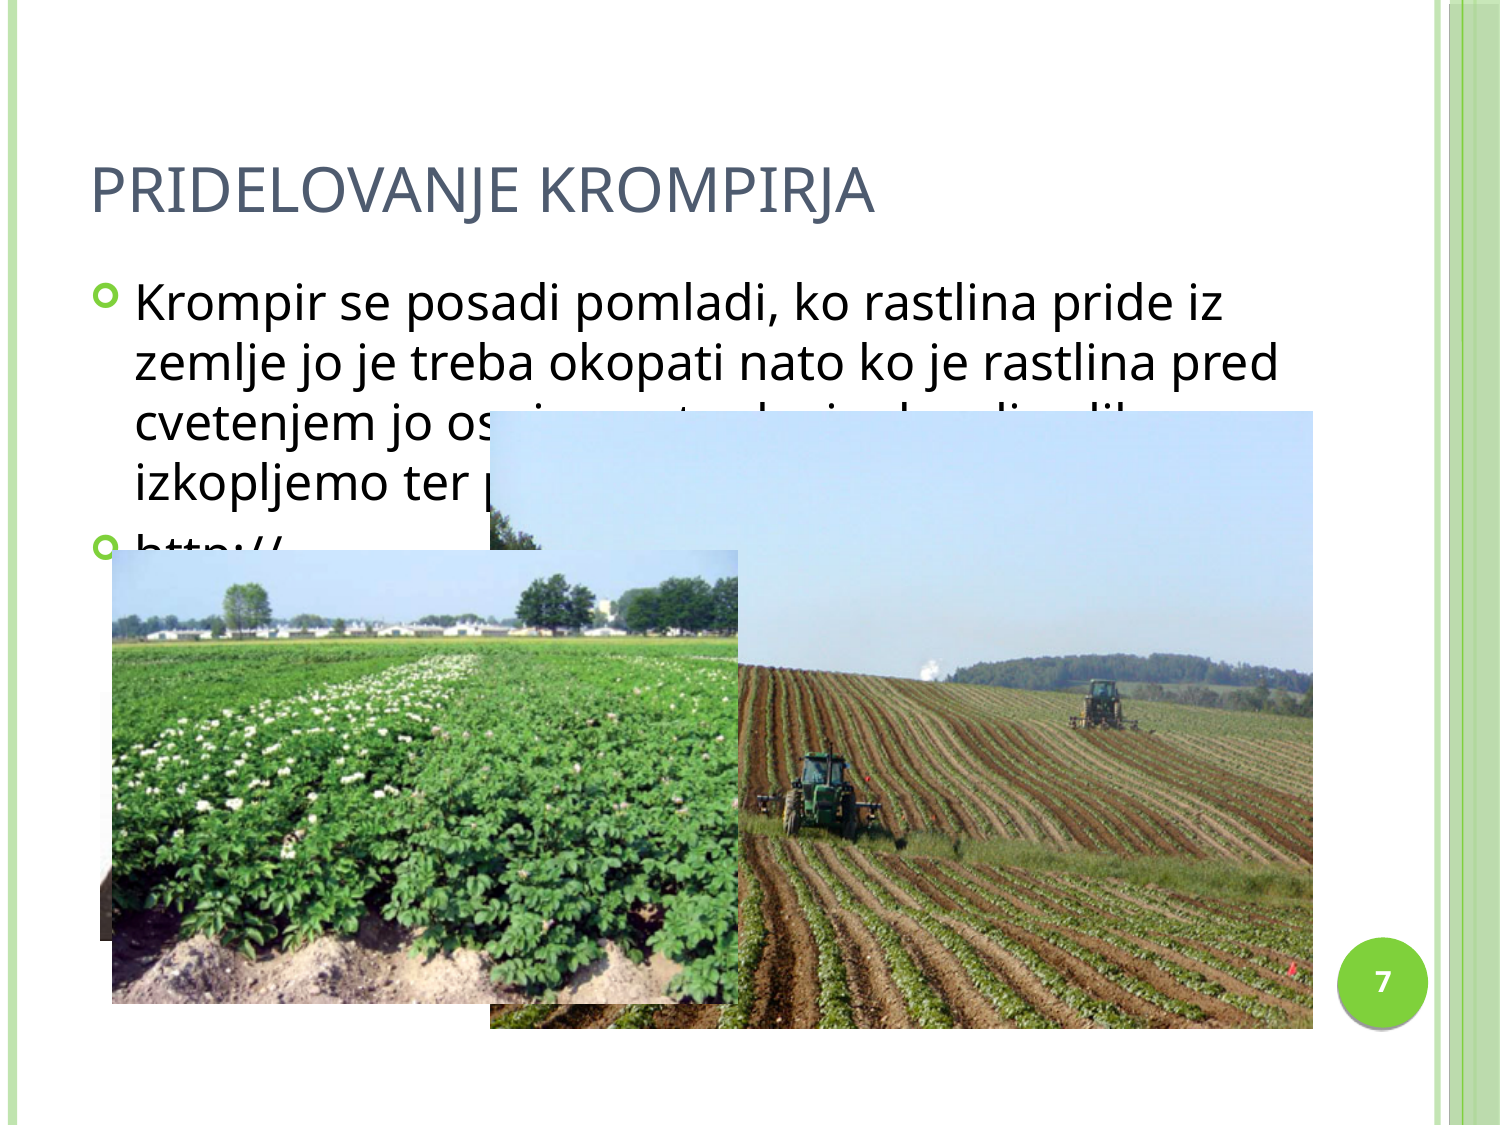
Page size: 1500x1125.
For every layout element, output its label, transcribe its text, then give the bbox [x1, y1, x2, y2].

slide_number <number> [1333, 940, 1434, 1026]
list Krompir se posadi pomladi, ko rastlina pride iz zemlje jo je treba okopati nato ko je rastlina pred cvetenjem jo osujemo ter ko je dovolj velik ga izkopljemo ter poberemo. http://www.youtube.com/watch?v=hlCxjL7pN6c&feature=player_embedded#at=159 [75, 262, 1300, 1062]
picture [100, 411, 1313, 1029]
title Pridelovanje krompirja [75, 45, 1300, 233]
